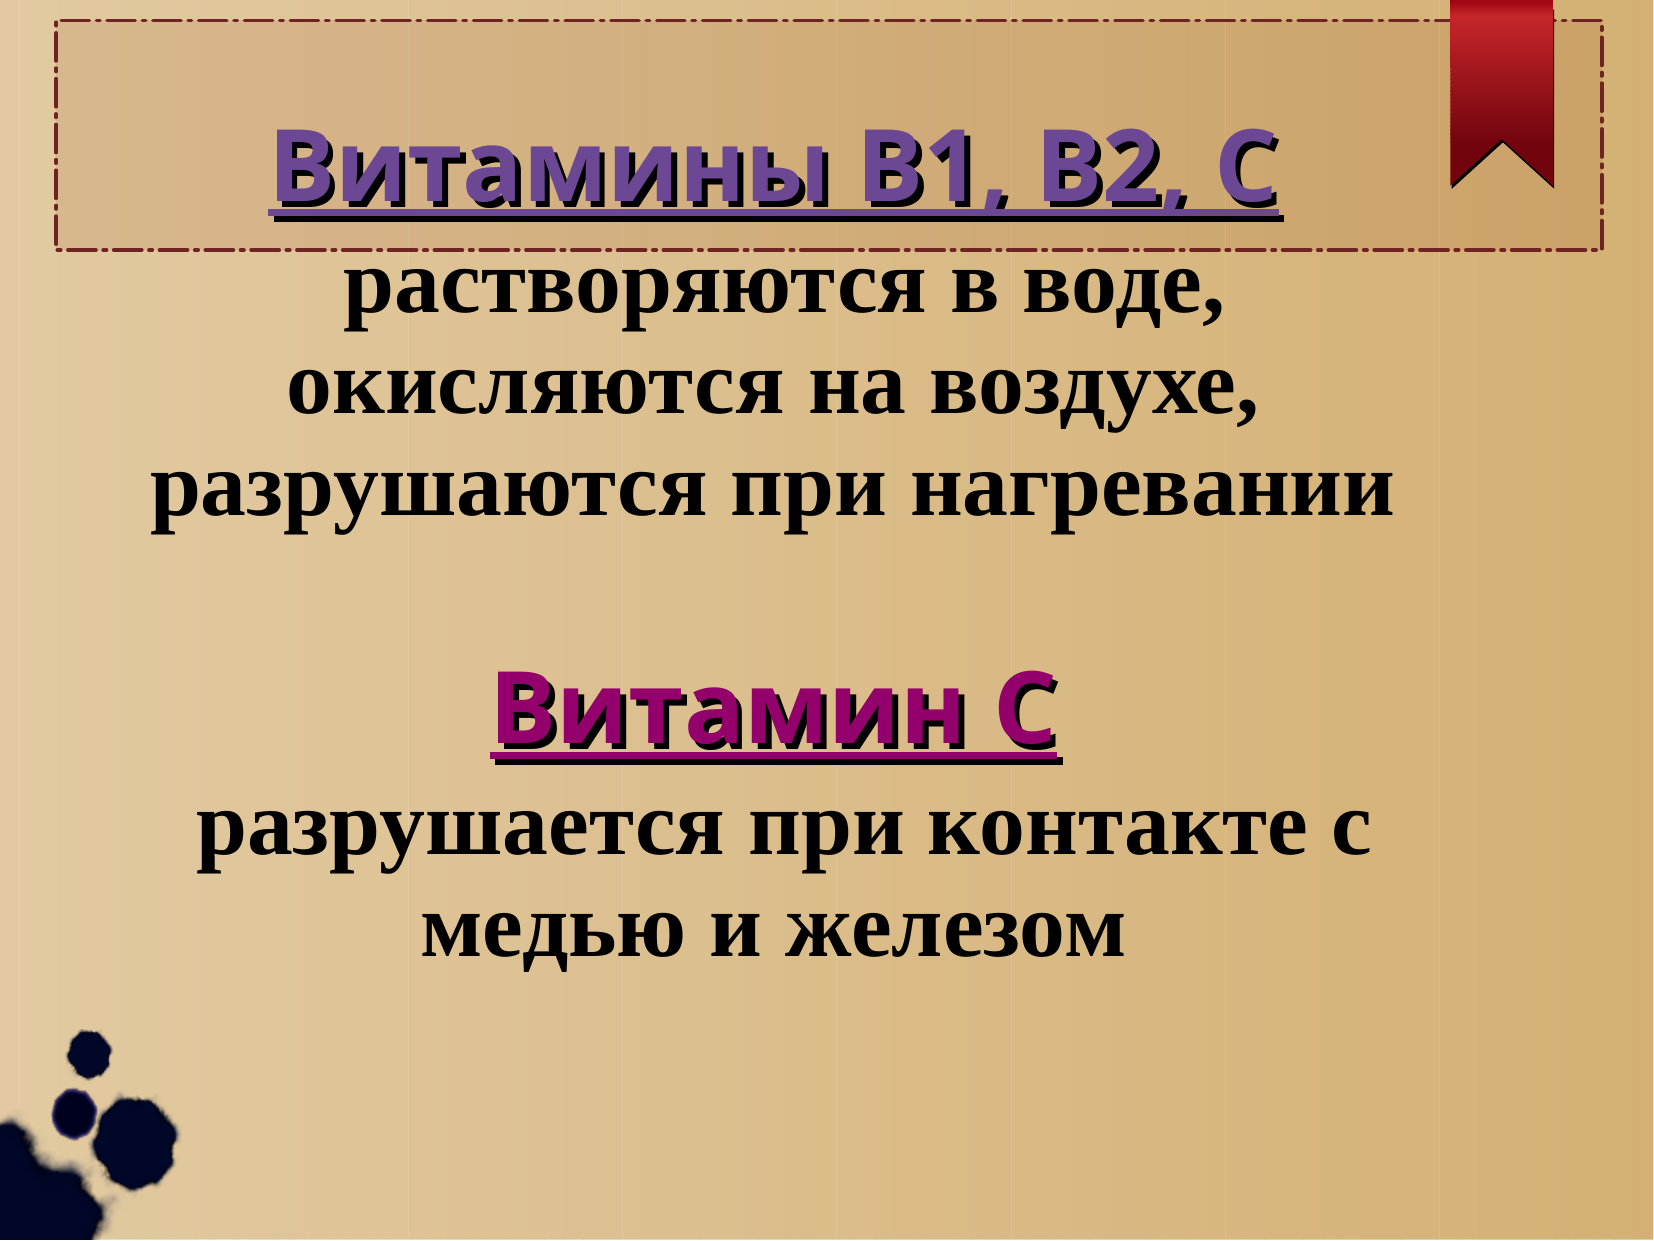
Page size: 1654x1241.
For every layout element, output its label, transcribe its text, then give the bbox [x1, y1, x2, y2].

title Витамины В1, В2, С растворяются в воде, окисляются на воздухе, разрушаются при нагревании Витамин С разрушается при контакте с медью и железом [88, 0, 1459, 1202]
